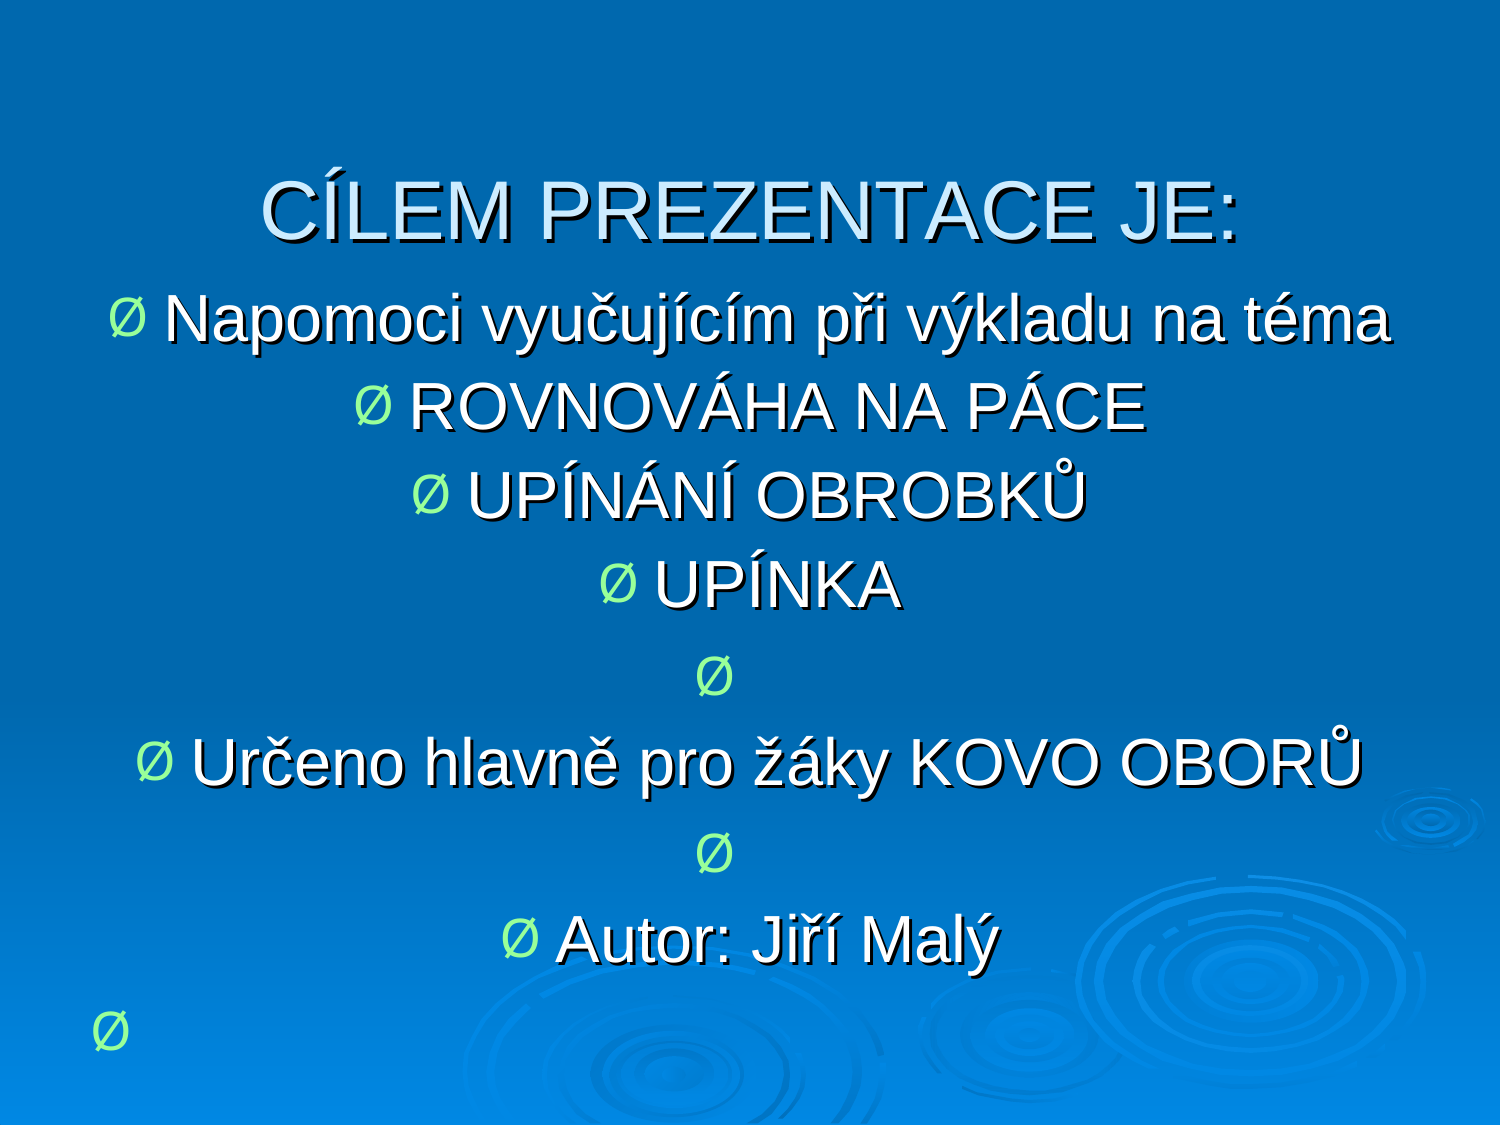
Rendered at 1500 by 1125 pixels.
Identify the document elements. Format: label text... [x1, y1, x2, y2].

list Napomoci vyučujícím při výkladu na téma ROVNOVÁHA NA PÁCE UPÍNÁNÍ OBROBKŮ UPÍNKA Určeno hlavně pro žáky KOVO OBORŮ Autor: Jiří Malý [75, 276, 1426, 1005]
title CÍLEM PREZENTACE JE: [75, 112, 1426, 276]
